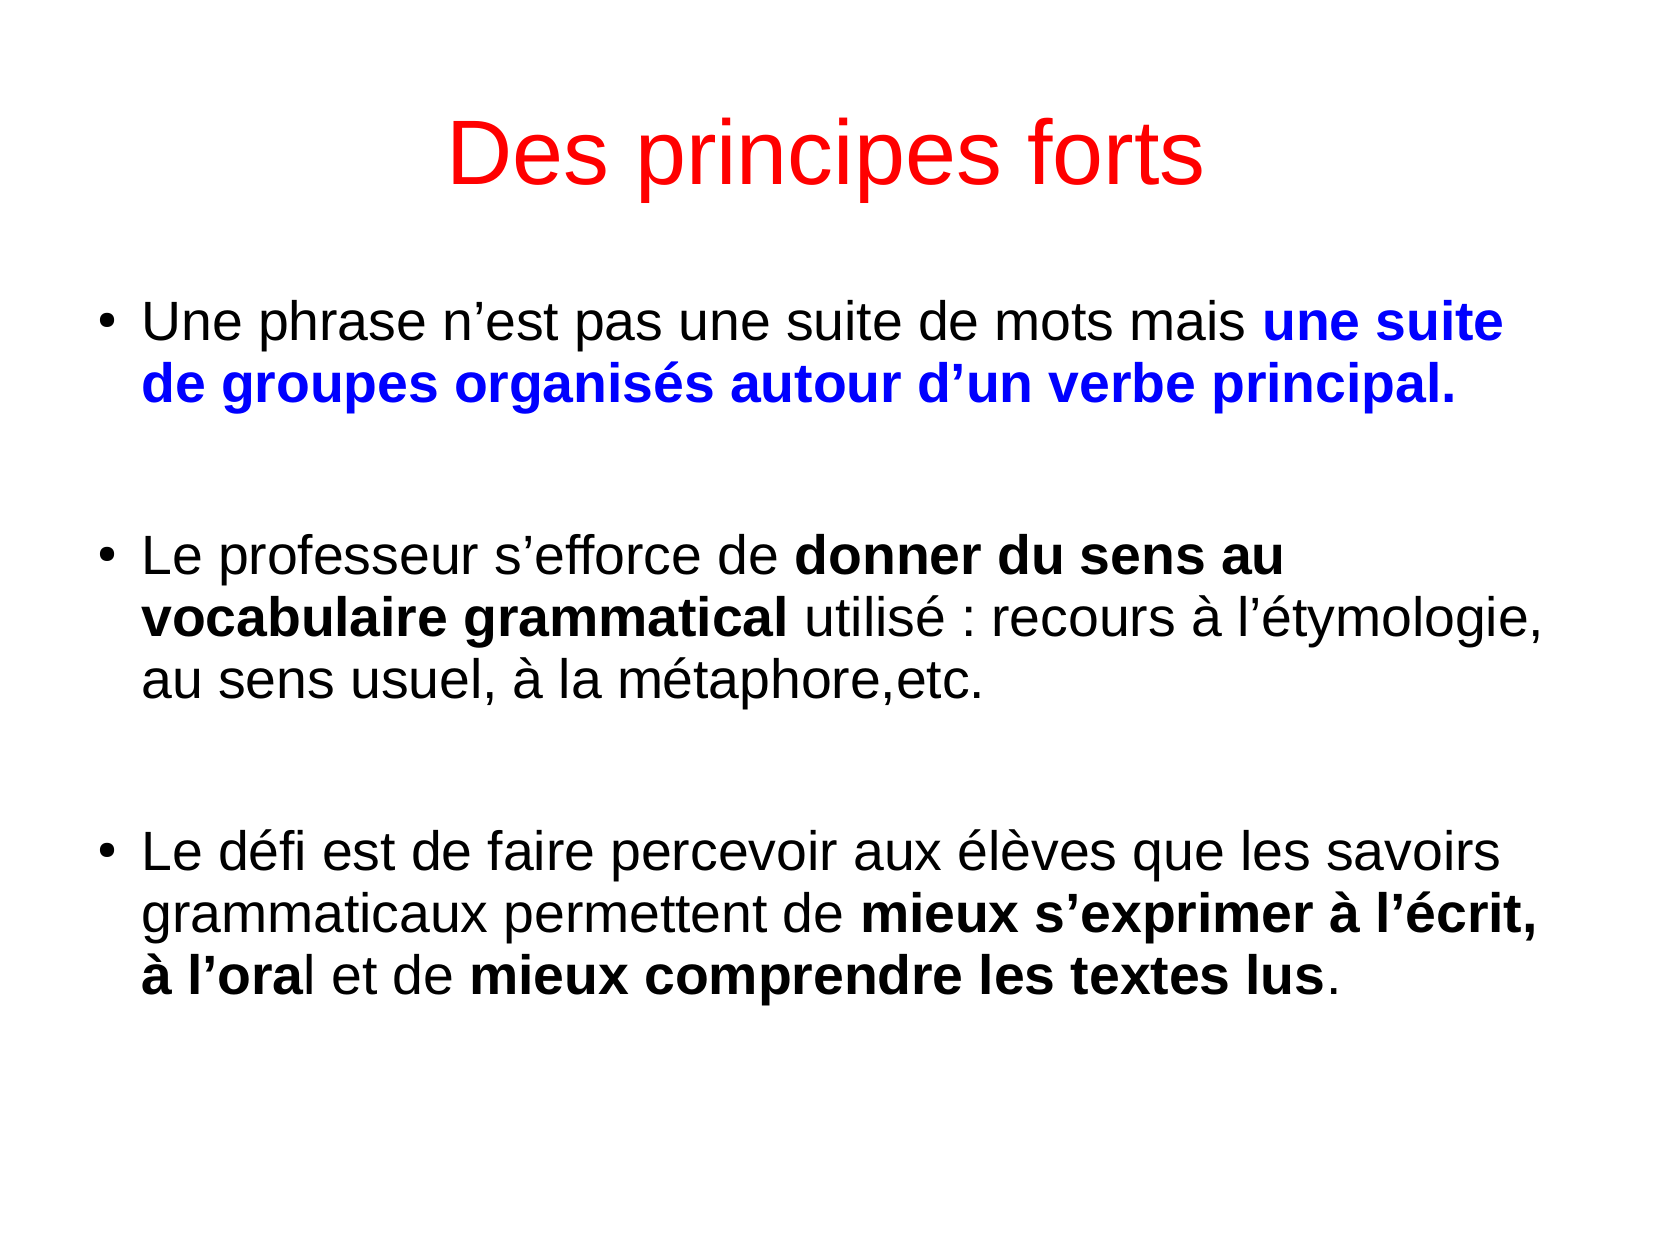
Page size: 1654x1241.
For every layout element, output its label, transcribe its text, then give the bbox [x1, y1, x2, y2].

title Des principes forts [82, 49, 1571, 257]
list Une phrase n’est pas une suite de mots mais une suite de groupes organisés autour d’un verbe principal. Le professeur s’efforce de donner du sens au vocabulaire grammatical utilisé : recours à l’étymologie, au sens usuel, à la métaphore,etc. Le défi est de faire percevoir aux élèves que les savoirs grammaticaux permettent de mieux s’exprimer à l’écrit, à l’oral et de mieux comprendre les textes lus. [82, 290, 1571, 1010]
